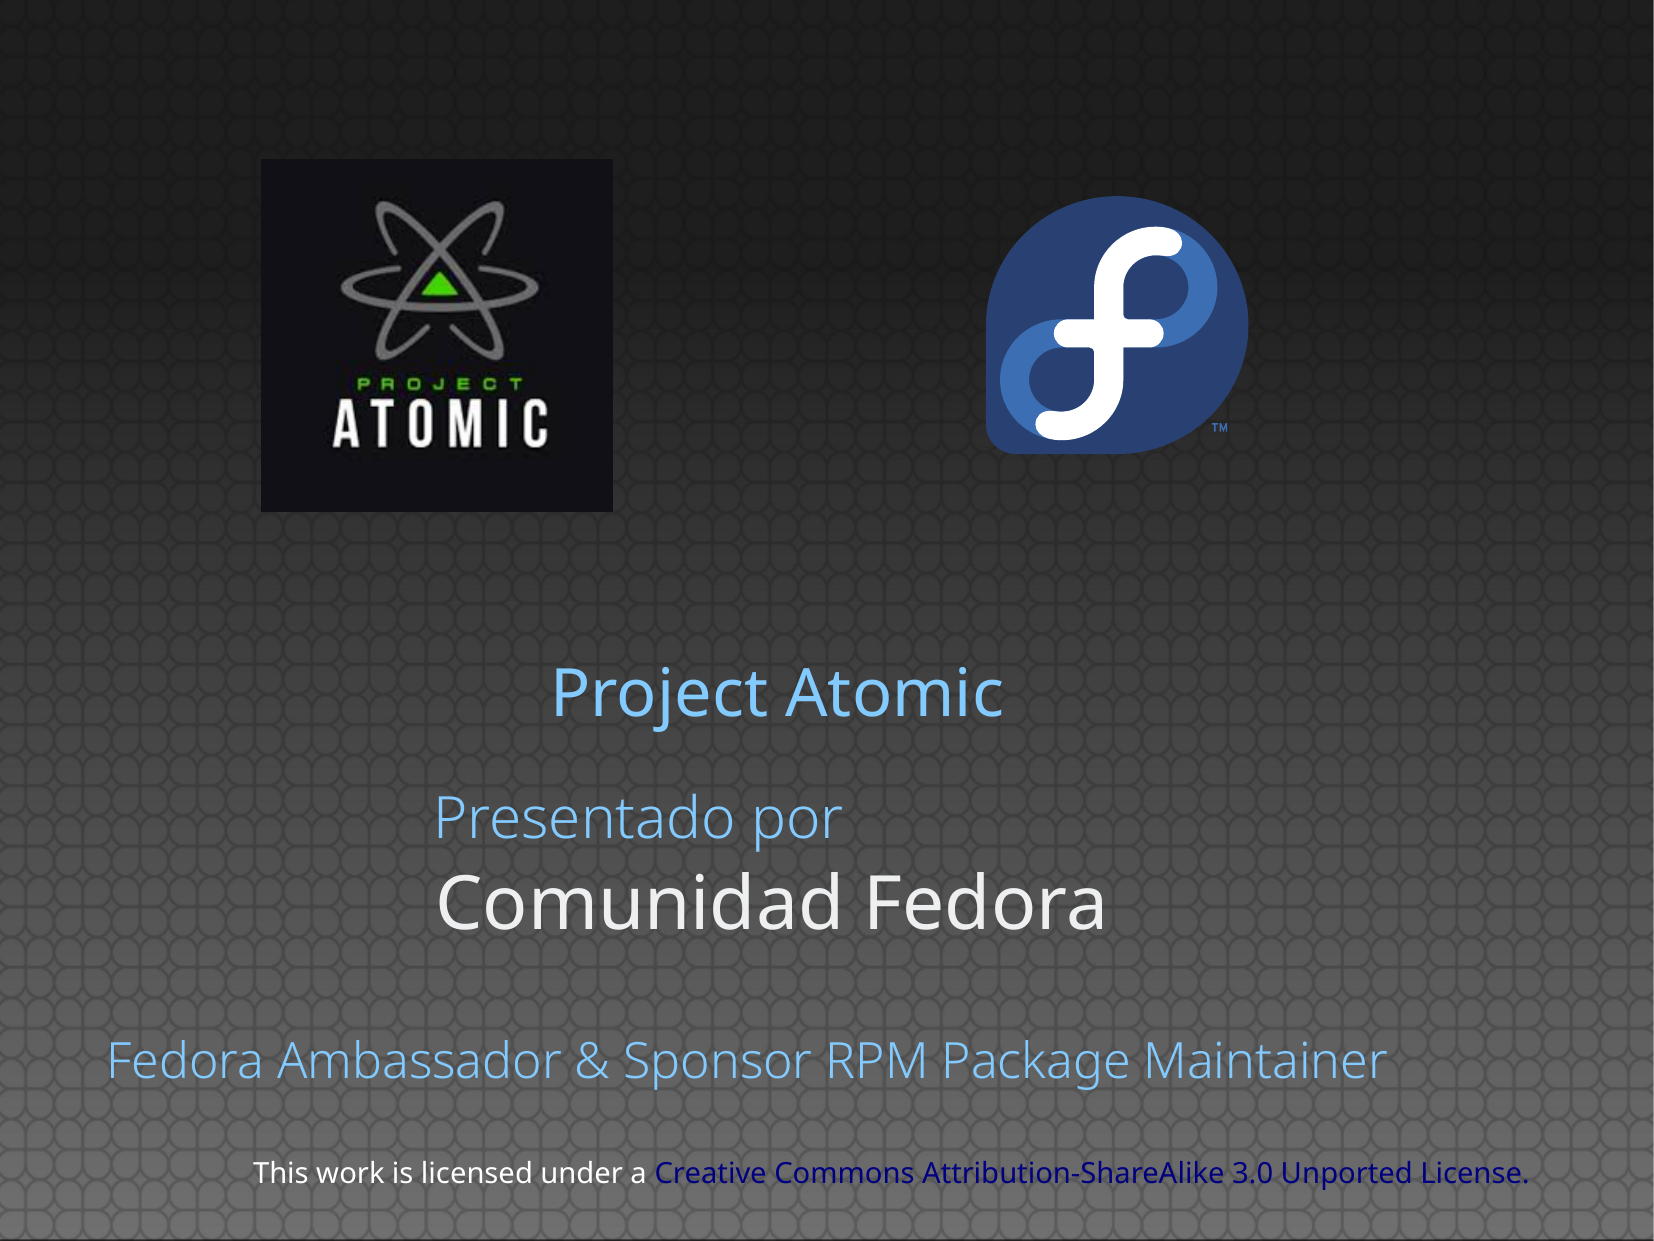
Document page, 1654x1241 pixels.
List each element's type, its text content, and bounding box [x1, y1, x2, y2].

text_box Comunidad Fedora [420, 842, 1186, 1009]
text_box Fedora Ambassador & Sponsor RPM Package Maintainer [91, 1018, 1521, 1092]
text_box This work is licensed under a Creative Commons Attribution-ShareAlike 3.0 Unported License. [142, 1144, 1546, 1229]
text_box Presentado por [418, 769, 891, 852]
picture [0, 0, 1654, 1241]
subtitle Project Atomic [473, 594, 1099, 787]
